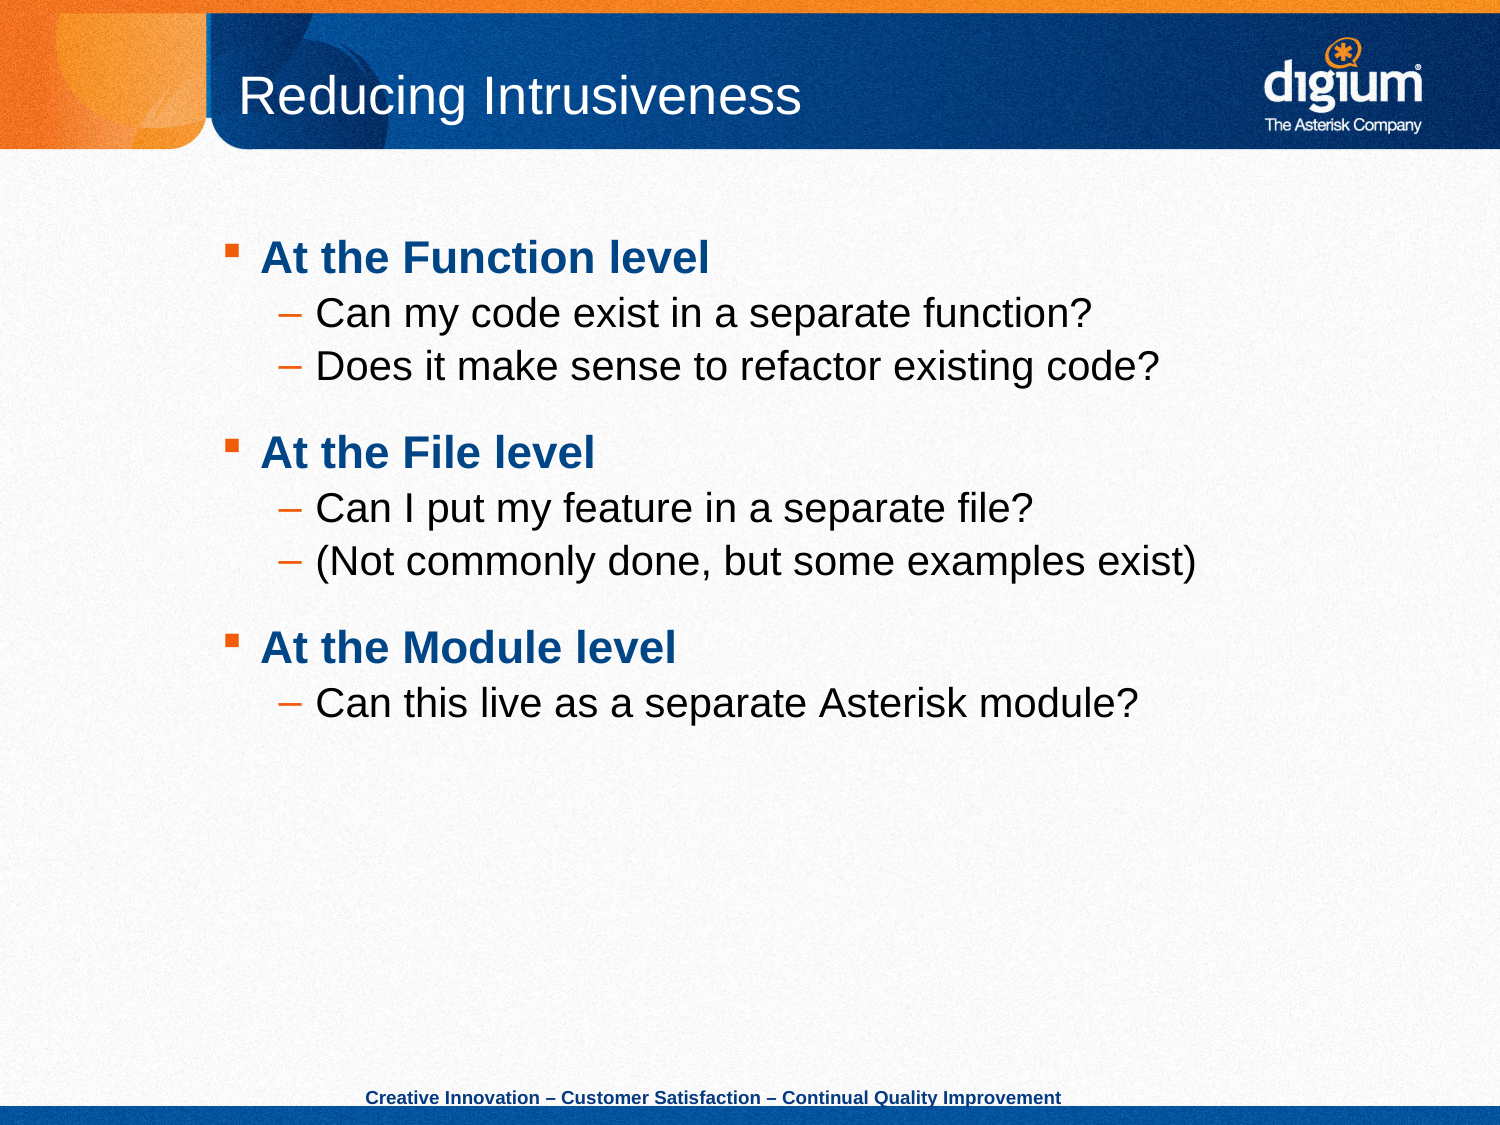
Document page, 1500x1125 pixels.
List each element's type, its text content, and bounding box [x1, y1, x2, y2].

title Reducing Intrusiveness [238, 27, 1243, 127]
list At the Function level Can my code exist in a separate function? Does it make sense to refactor existing code? At the File level Can I put my feature in a separate file? (Not commonly done, but some examples exist) At the Module level Can this live as a separate Asterisk module? [206, 224, 1301, 967]
picture [0, 0, 1500, 1125]
